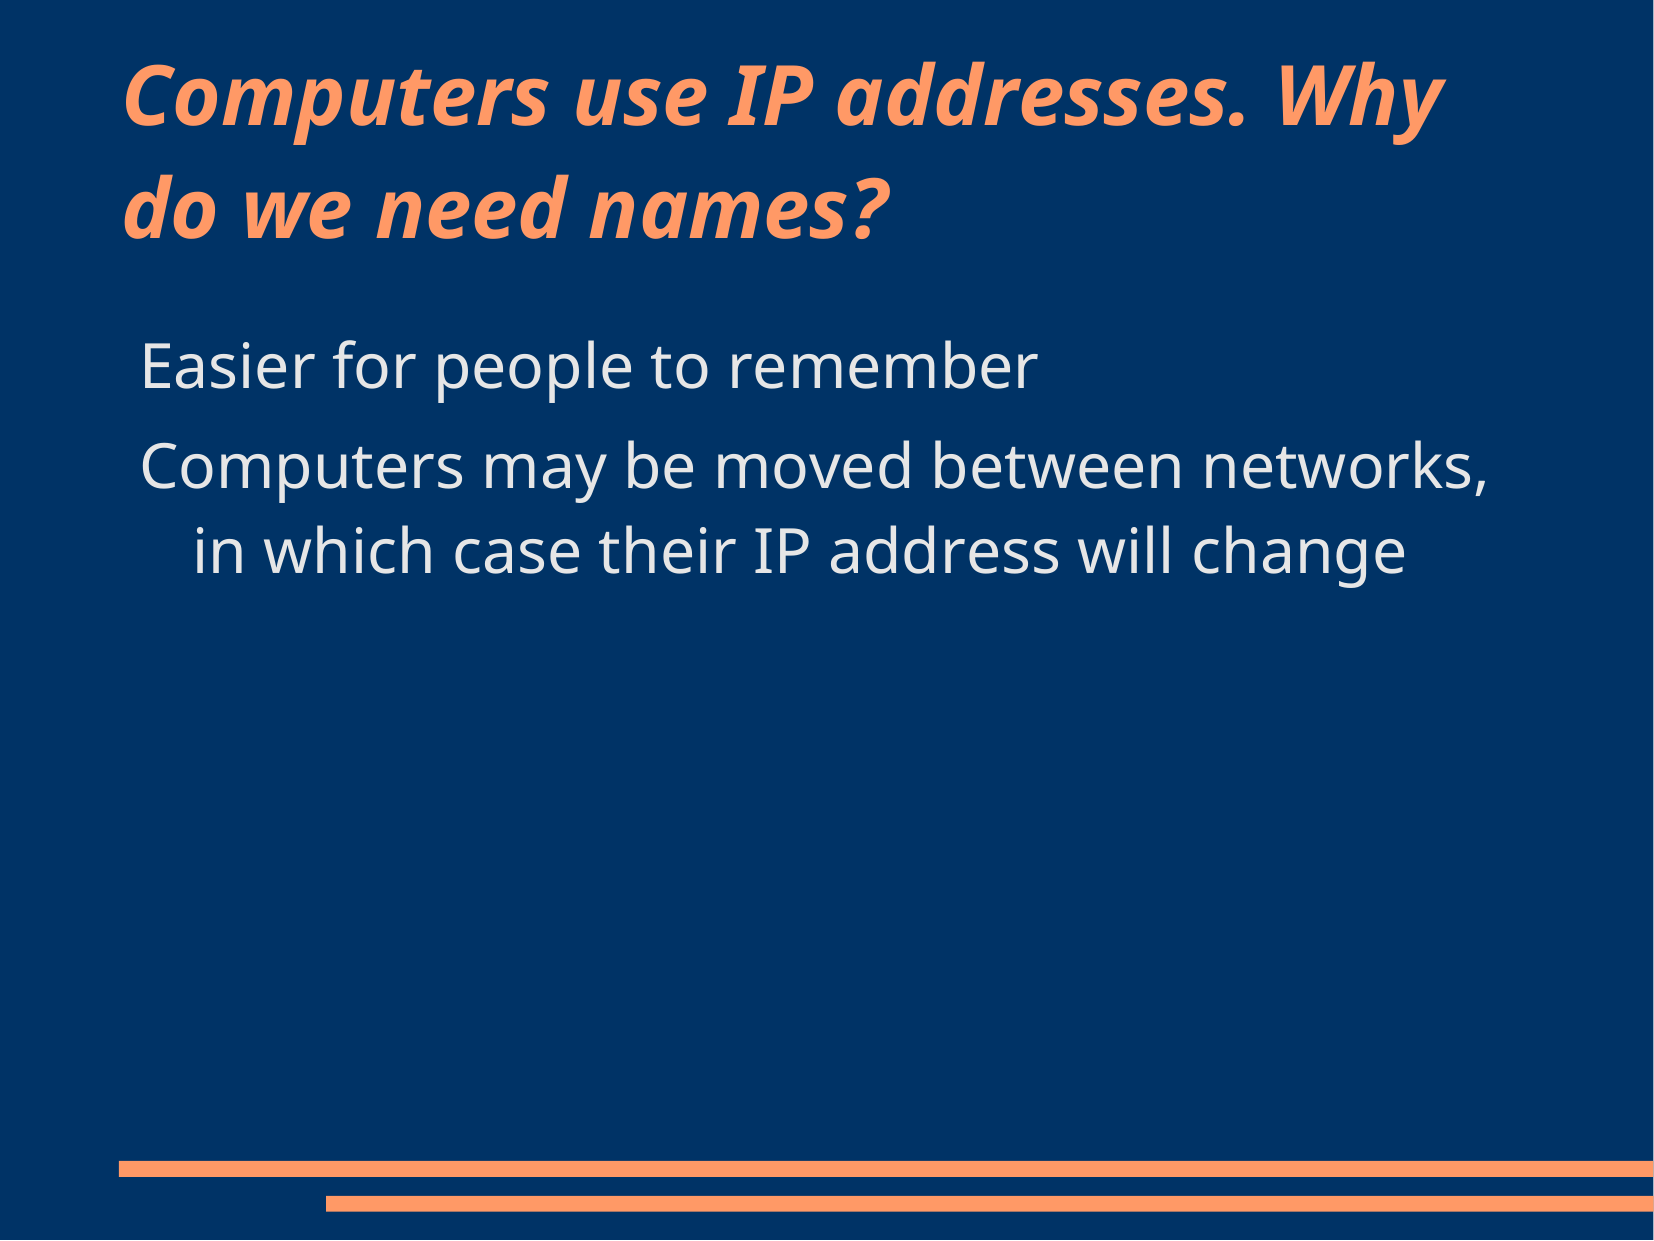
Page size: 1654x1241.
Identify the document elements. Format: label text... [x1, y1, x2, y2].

title Computers use IP addresses. Why do we need names? [121, 46, 1534, 254]
list Easier for people to remember Computers may be moved between networks, in which case their IP address will change [121, 322, 1561, 1133]
